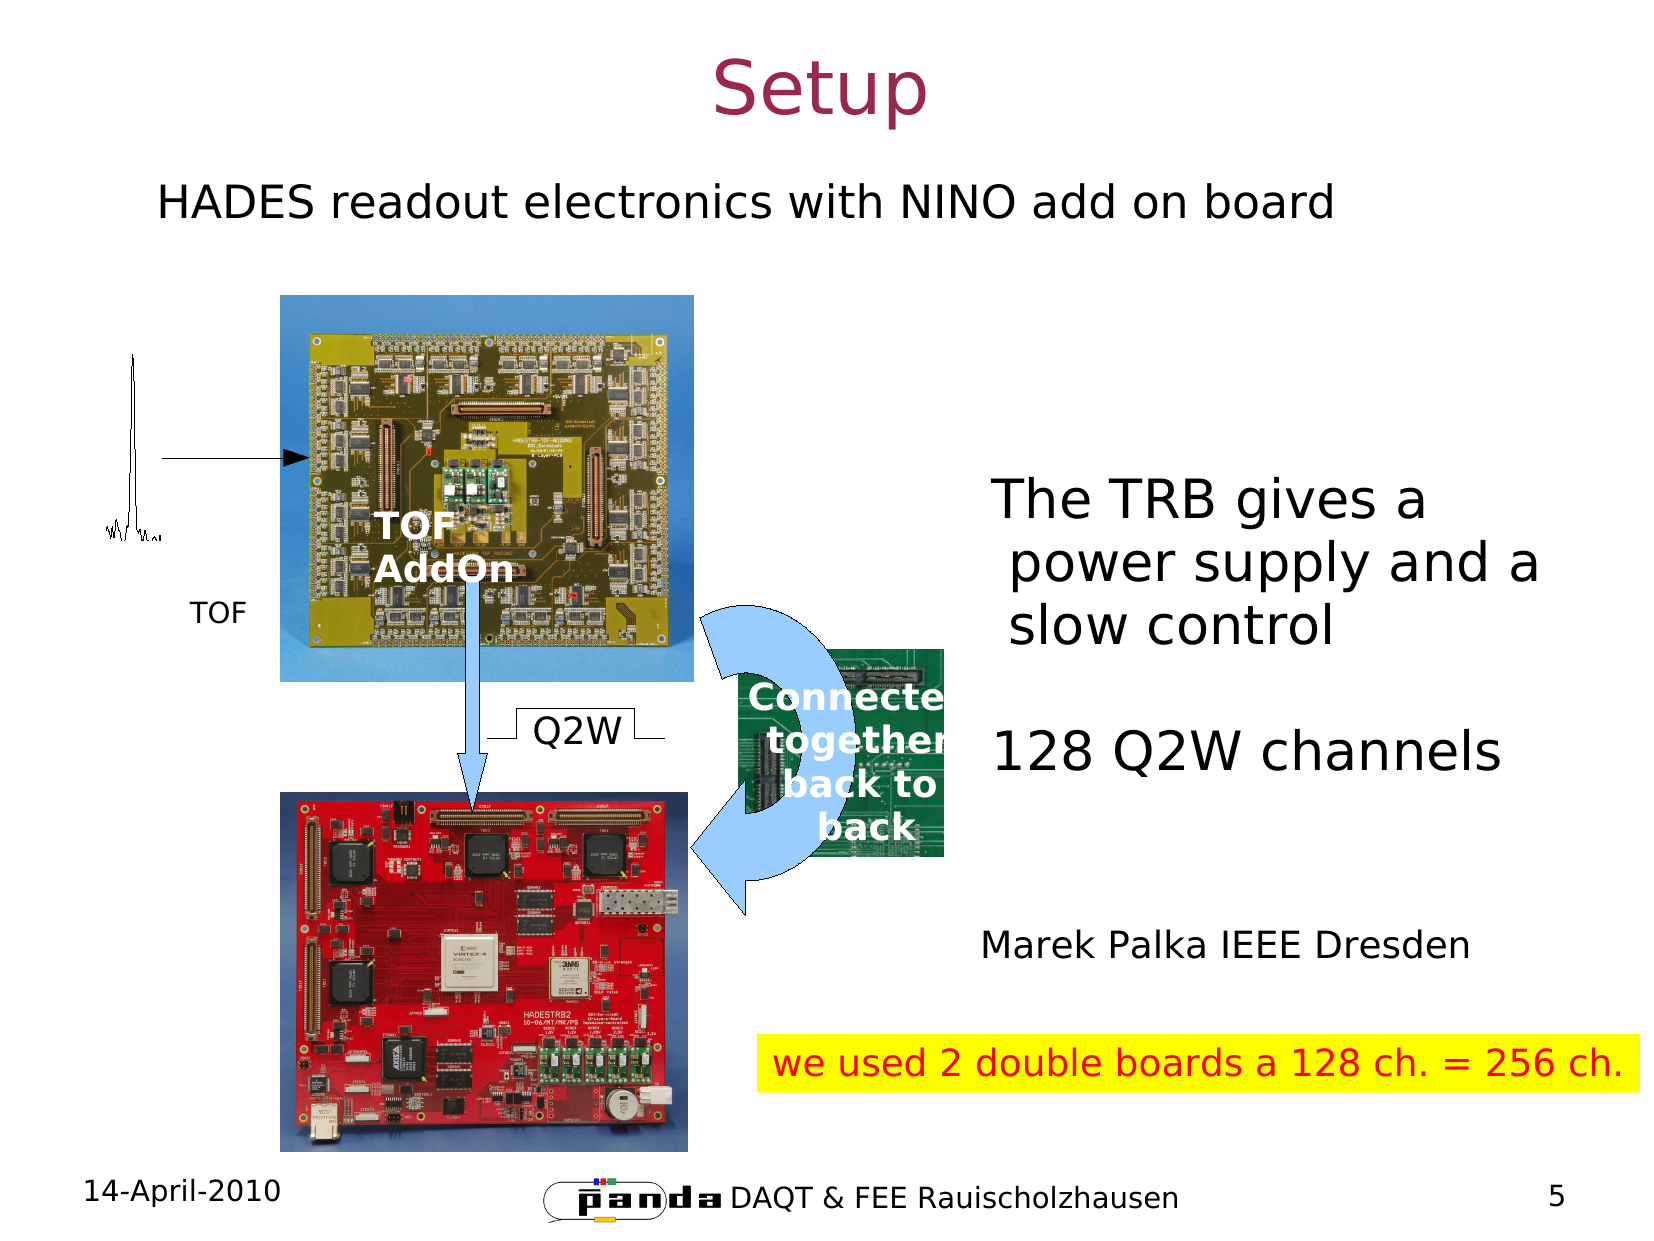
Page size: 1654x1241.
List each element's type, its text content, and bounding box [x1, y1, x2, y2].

text_box The TRB gives a power supply and a slow control 128 Q2W channels [959, 460, 1565, 917]
picture [73, 295, 192, 591]
text_box [690, 795, 807, 916]
picture [828, 649, 944, 668]
title Setup [76, 36, 1565, 141]
picture [280, 792, 688, 1152]
text_box TOF AddOn [359, 497, 621, 600]
text_box Connected together: back to back [732, 668, 996, 858]
text_box [457, 600, 488, 813]
picture [280, 295, 694, 682]
text_box TOF [175, 588, 263, 638]
picture [543, 1178, 721, 1223]
text_box Marek Palka IEEE Dresden [965, 916, 1477, 975]
text_box HADES readout electronics with NINO add on board [141, 168, 1329, 237]
text_box we used 2 double boards a 128 ch. = 256 ch. [757, 1034, 1625, 1093]
text_box Q2W [517, 702, 636, 761]
text_box [699, 605, 839, 680]
